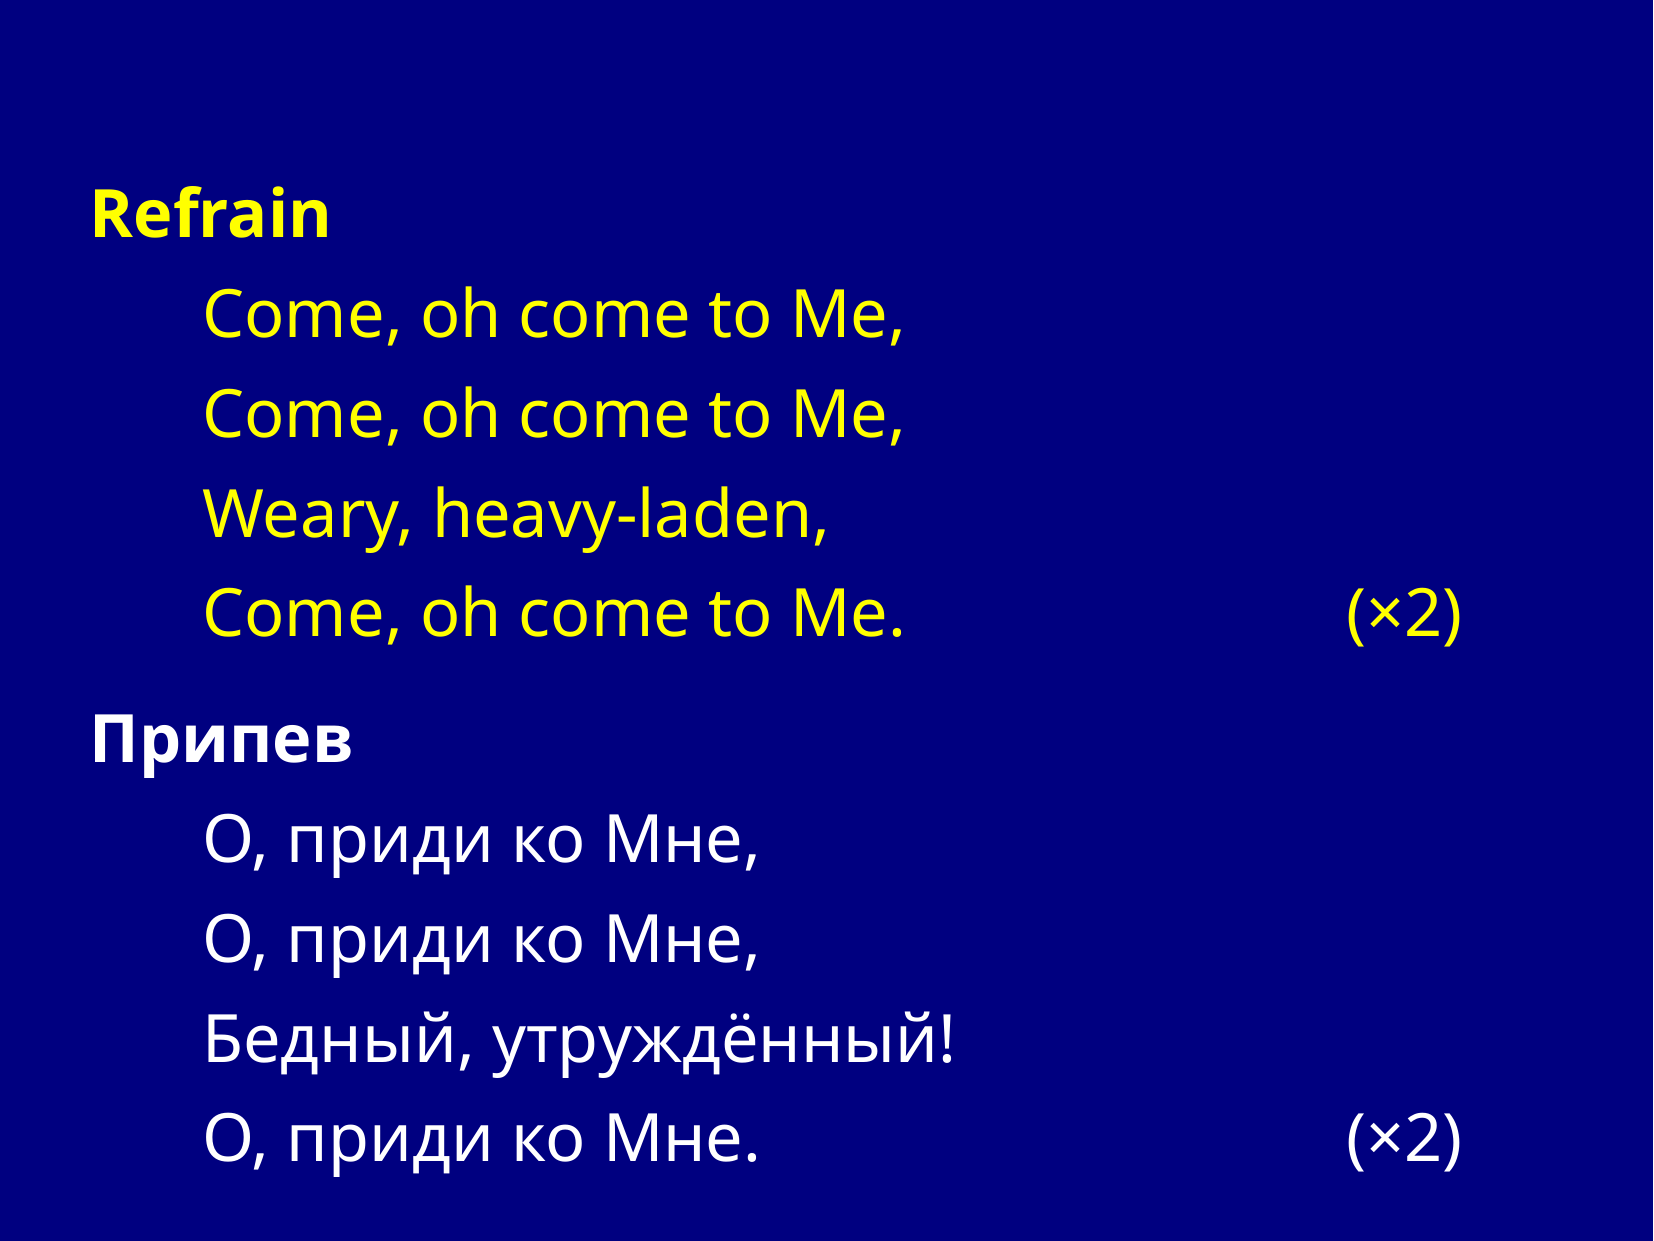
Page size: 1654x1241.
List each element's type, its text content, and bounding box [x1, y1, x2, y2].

text_box Refrain Come, oh come to Me, Come, oh come to Me, Weary, heavy-laden, Come, oh come to Me. (×2) [75, 150, 1576, 638]
text_box Припев О, приди ко Мне, О, приди ко Мне, Бедный, утруждённый! О, приди ко Мне. (×2) [75, 675, 1576, 1163]
